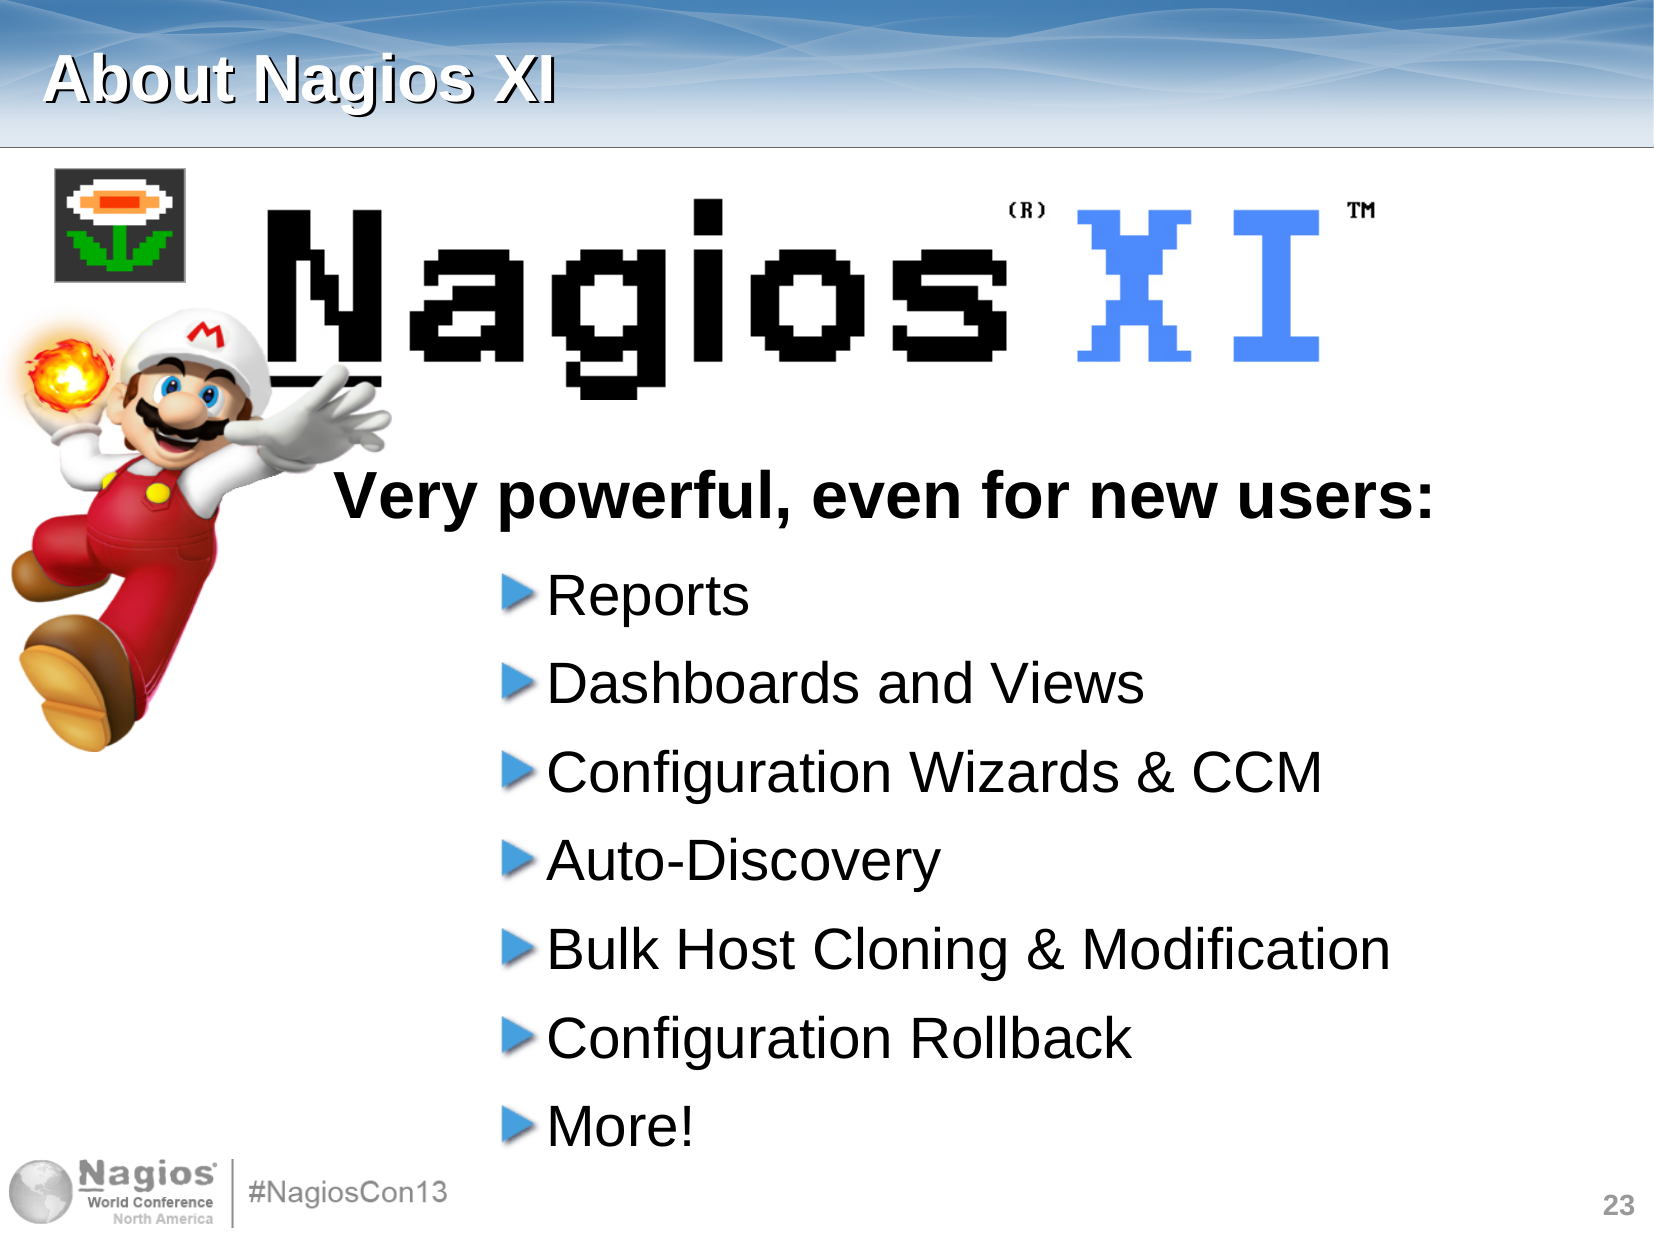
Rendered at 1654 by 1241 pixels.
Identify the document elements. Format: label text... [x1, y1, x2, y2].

title About Nagios XI [41, 29, 1248, 127]
picture [0, 0, 1654, 147]
picture [9, 1159, 263, 1228]
picture [54, 168, 186, 283]
list Very powerful, even for new users: Reports Dashboards and Views Configuration Wizards & CCM Auto-Discovery Bulk Host Cloning & Modification Configuration Rollback More! [263, 457, 1654, 1241]
picture [0, 185, 1384, 753]
